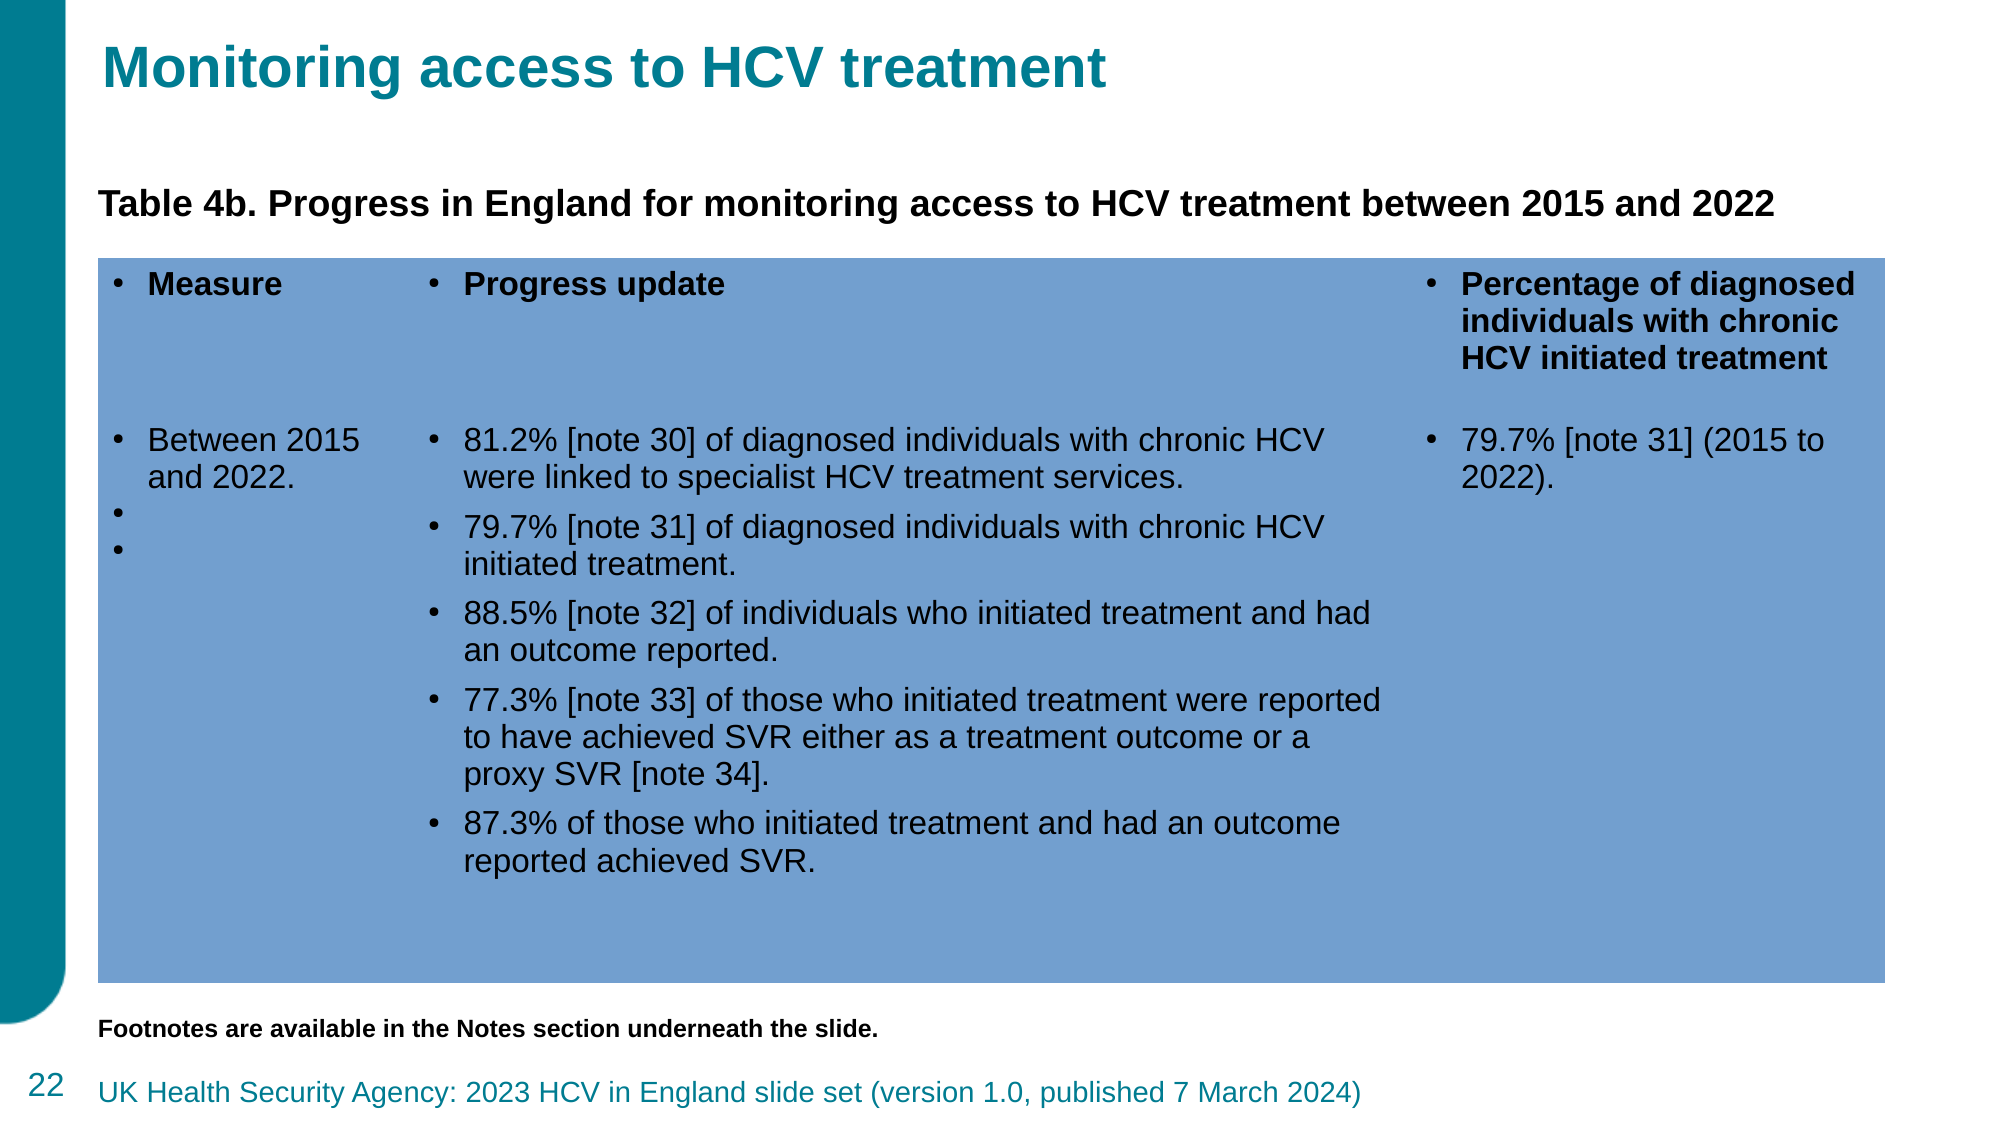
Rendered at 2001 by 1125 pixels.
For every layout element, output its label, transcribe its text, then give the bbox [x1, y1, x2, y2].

text_box Footnotes are available in the Notes section underneath the slide. [82, 1004, 1845, 1051]
table_cell Between 2015 and 2022. [98, 414, 413, 983]
table_header Progress update [413, 258, 1411, 414]
text_box Table 4b. Progress in England for monitoring access to HCV treatment between 2015 and 2022 [82, 187, 1836, 234]
text_box UK Health Security Agency: 2023 HCV in England slide set (version 1.0, published 7 March 2024) [82, 1061, 1725, 1121]
table_header Percentage of diagnosed individuals with chronic HCV initiated treatment [1411, 258, 1885, 414]
table_cell 79.7% [note 31] (2015 to 2022). [1411, 414, 1885, 983]
title Monitoring access to HCV treatment [87, 29, 1913, 121]
table_header Measure [98, 258, 413, 414]
text_box [12, 1056, 111, 1115]
table_cell 81.2% [note 30] of diagnosed individuals with chronic HCV were linked to specialist HCV treatment services. 79.7% [note 31] of diagnosed individuals with chronic HCV initiated treatment. 88.5% [note 32] of individuals who initiated treatment and had an outcome reported. 77.3% [note 33] of those who initiated treatment were reported to have achieved SVR either as a treatment outcome or a proxy SVR [note 34]. 87.3% of those who initiated treatment and had an outcome reported achieved SVR. [413, 414, 1411, 983]
